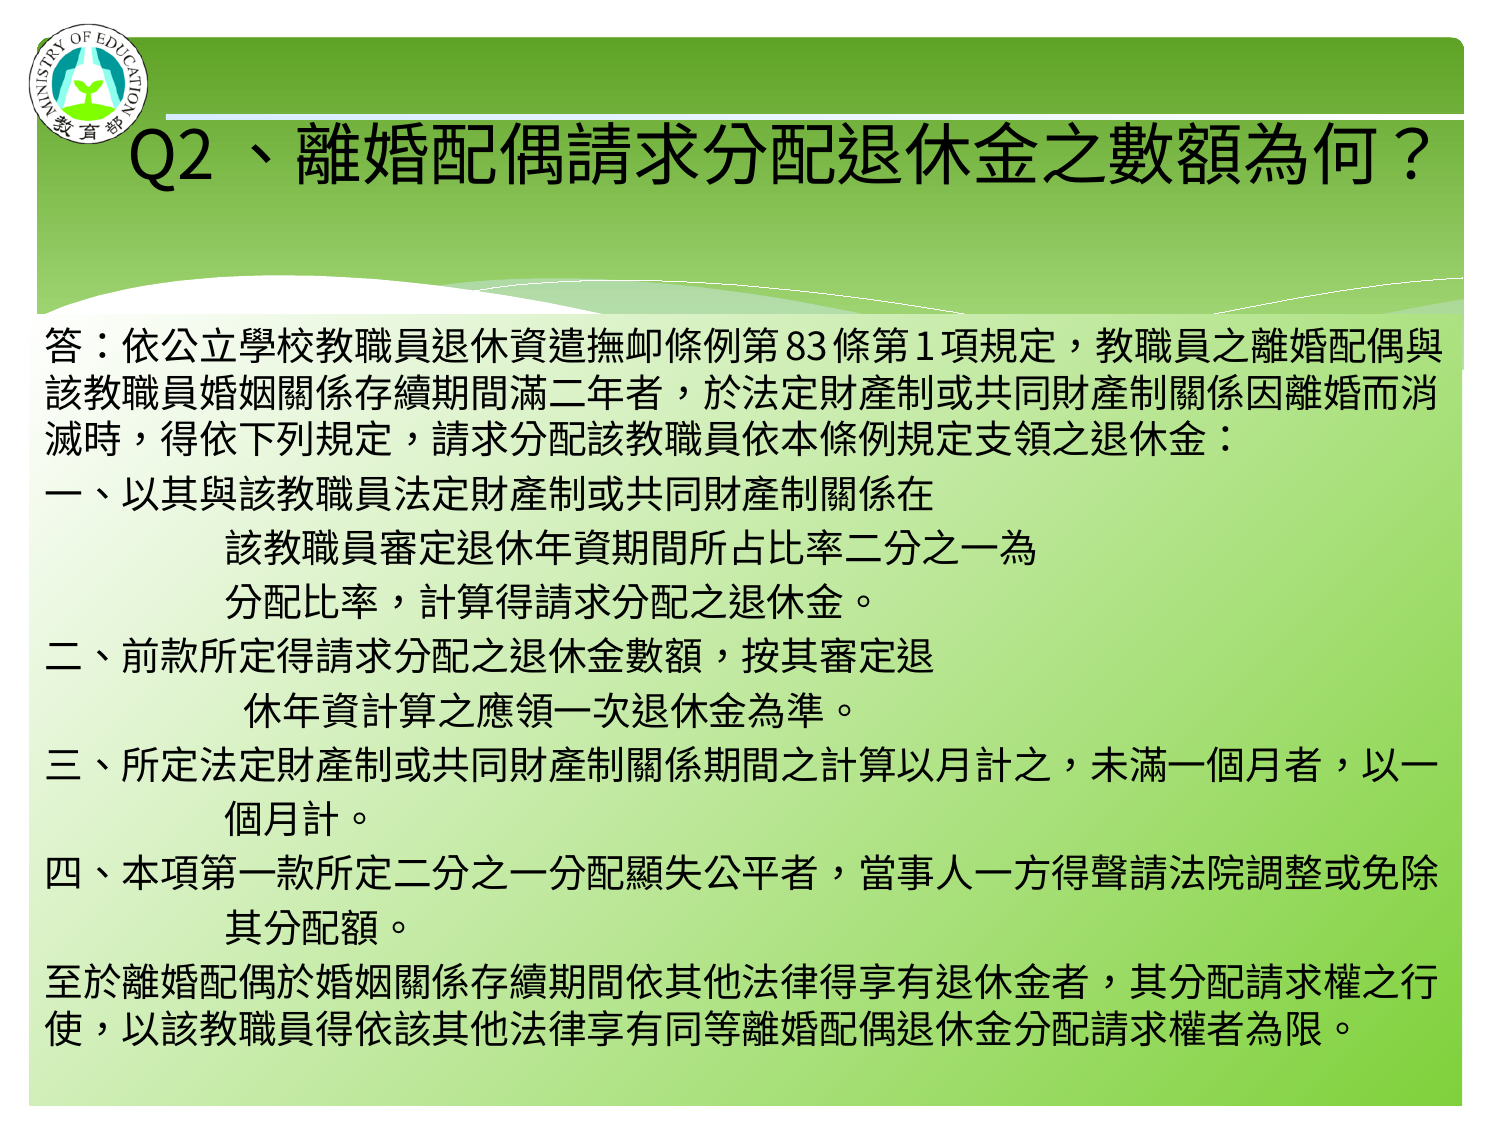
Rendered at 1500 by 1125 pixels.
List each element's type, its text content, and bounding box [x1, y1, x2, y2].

picture [27, 22, 149, 145]
list 答：依公立學校教職員退休資遣撫卹條例第83條第1項規定，教職員之離婚配偶與該教職員婚姻關係存續期間滿二年者，於法定財產制或共同財產制關係因離婚而消滅時，得依下列規定，請求分配該教職員依本條例規定支領之退休金： 一、以其與該教職員法定財產制或共同財產制關係在 該教職員審定退休年資期間所占比率二分之一為 分配比率，計算得請求分配之退休金。 二、前款所定得請求分配之退休金數額，按其審定退 休年資計算之應領一次退休金為準。 三、所定法定財產制或共同財產制關係期間之計算以月計之，未滿一個月者，以一 個月計。 四、本項第一款所定二分之一分配顯失公平者，當事人一方得聲請法院調整或免除 其分配額。 至於離婚配偶於婚姻關係存續期間依其他法律得享有退休金者，其分配請求權之行使，以該教職員得依該其他法律享有同等離婚配偶退休金分配請求權者為限。 [29, 314, 1463, 1106]
title Q2、離婚配偶請求分配退休金之數額為何？ [112, 90, 1463, 296]
